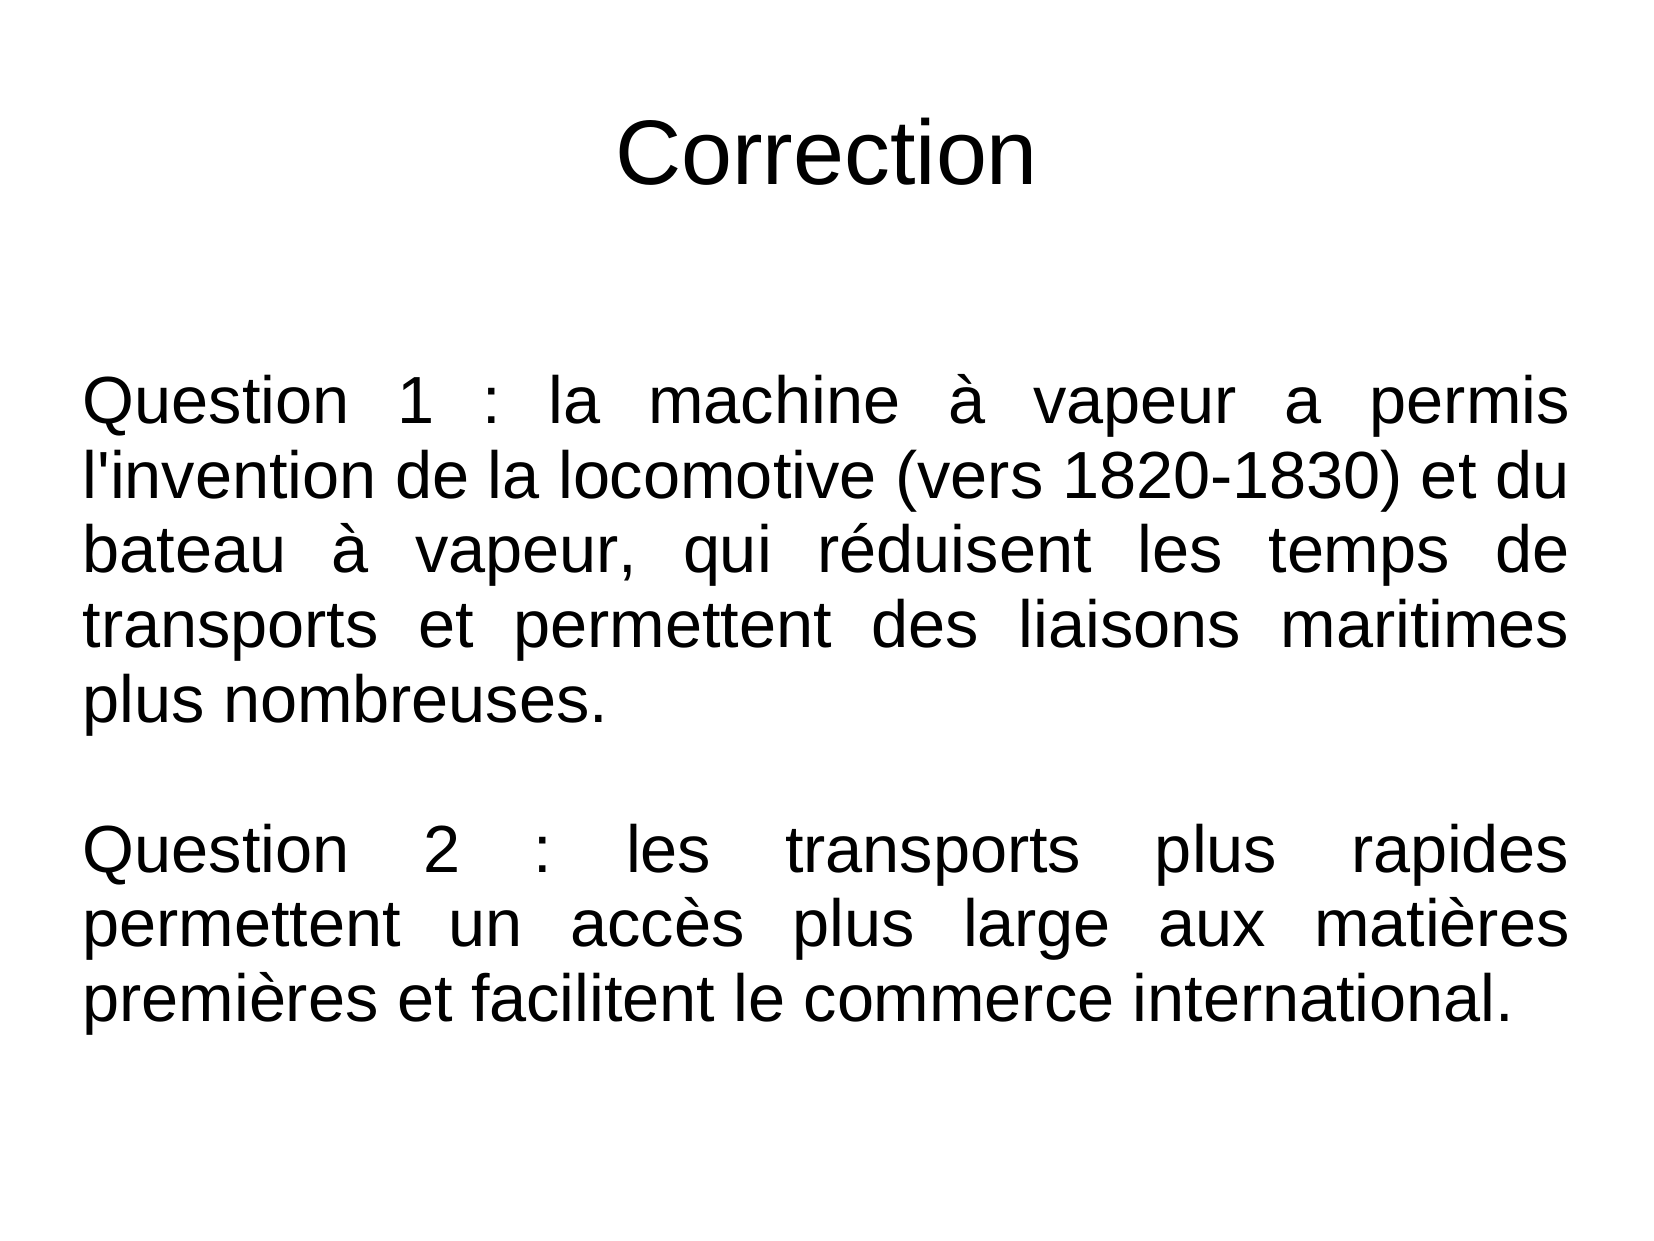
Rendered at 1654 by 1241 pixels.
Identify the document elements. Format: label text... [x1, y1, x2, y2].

title Correction [82, 49, 1571, 257]
subtitle Question 1 : la machine à vapeur a permis l'invention de la locomotive (vers 1820-1830) et du bateau à vapeur, qui réduisent les temps de transports et permettent des liaisons maritimes plus nombreuses. Question 2 : les transports plus rapides permettent un accès plus large aux matières premières et facilitent le commerce international. [82, 297, 1571, 1102]
